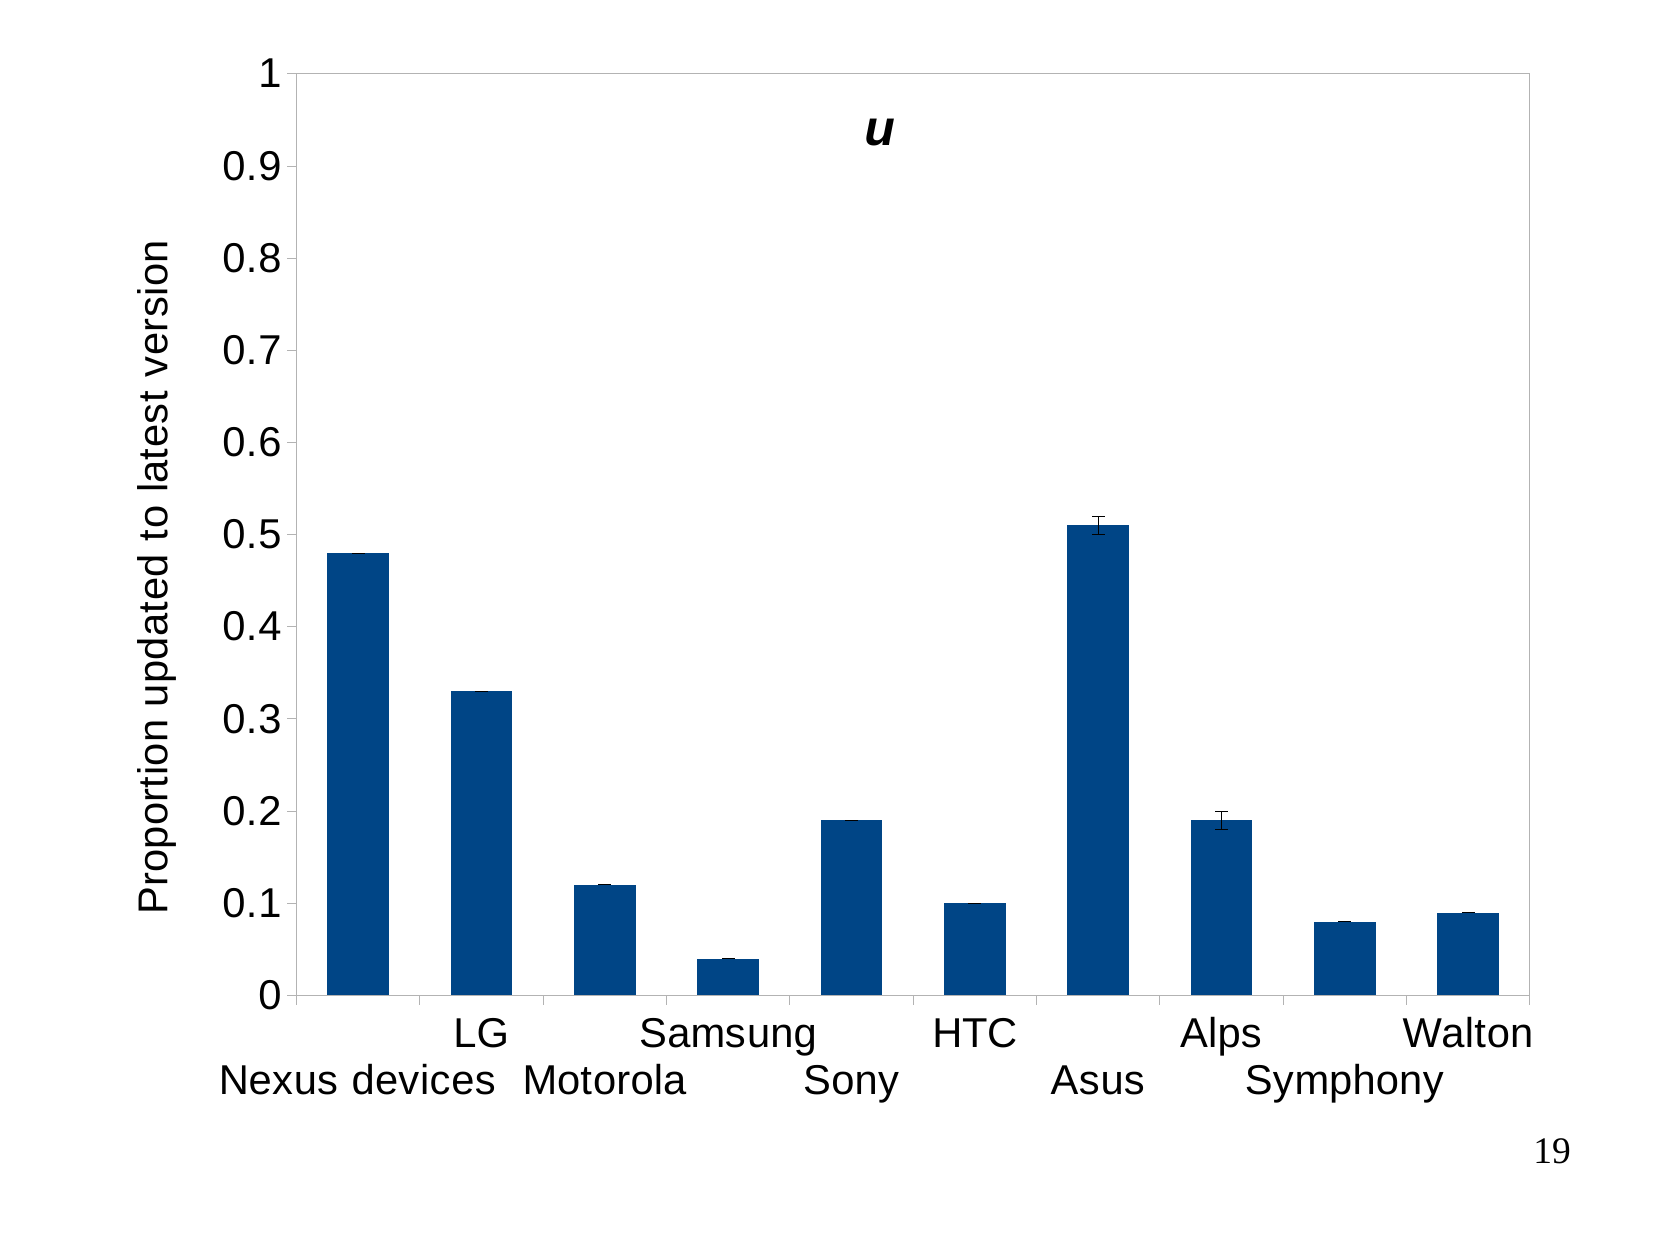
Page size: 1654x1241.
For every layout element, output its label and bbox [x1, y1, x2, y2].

chart [88, 29, 1565, 1123]
